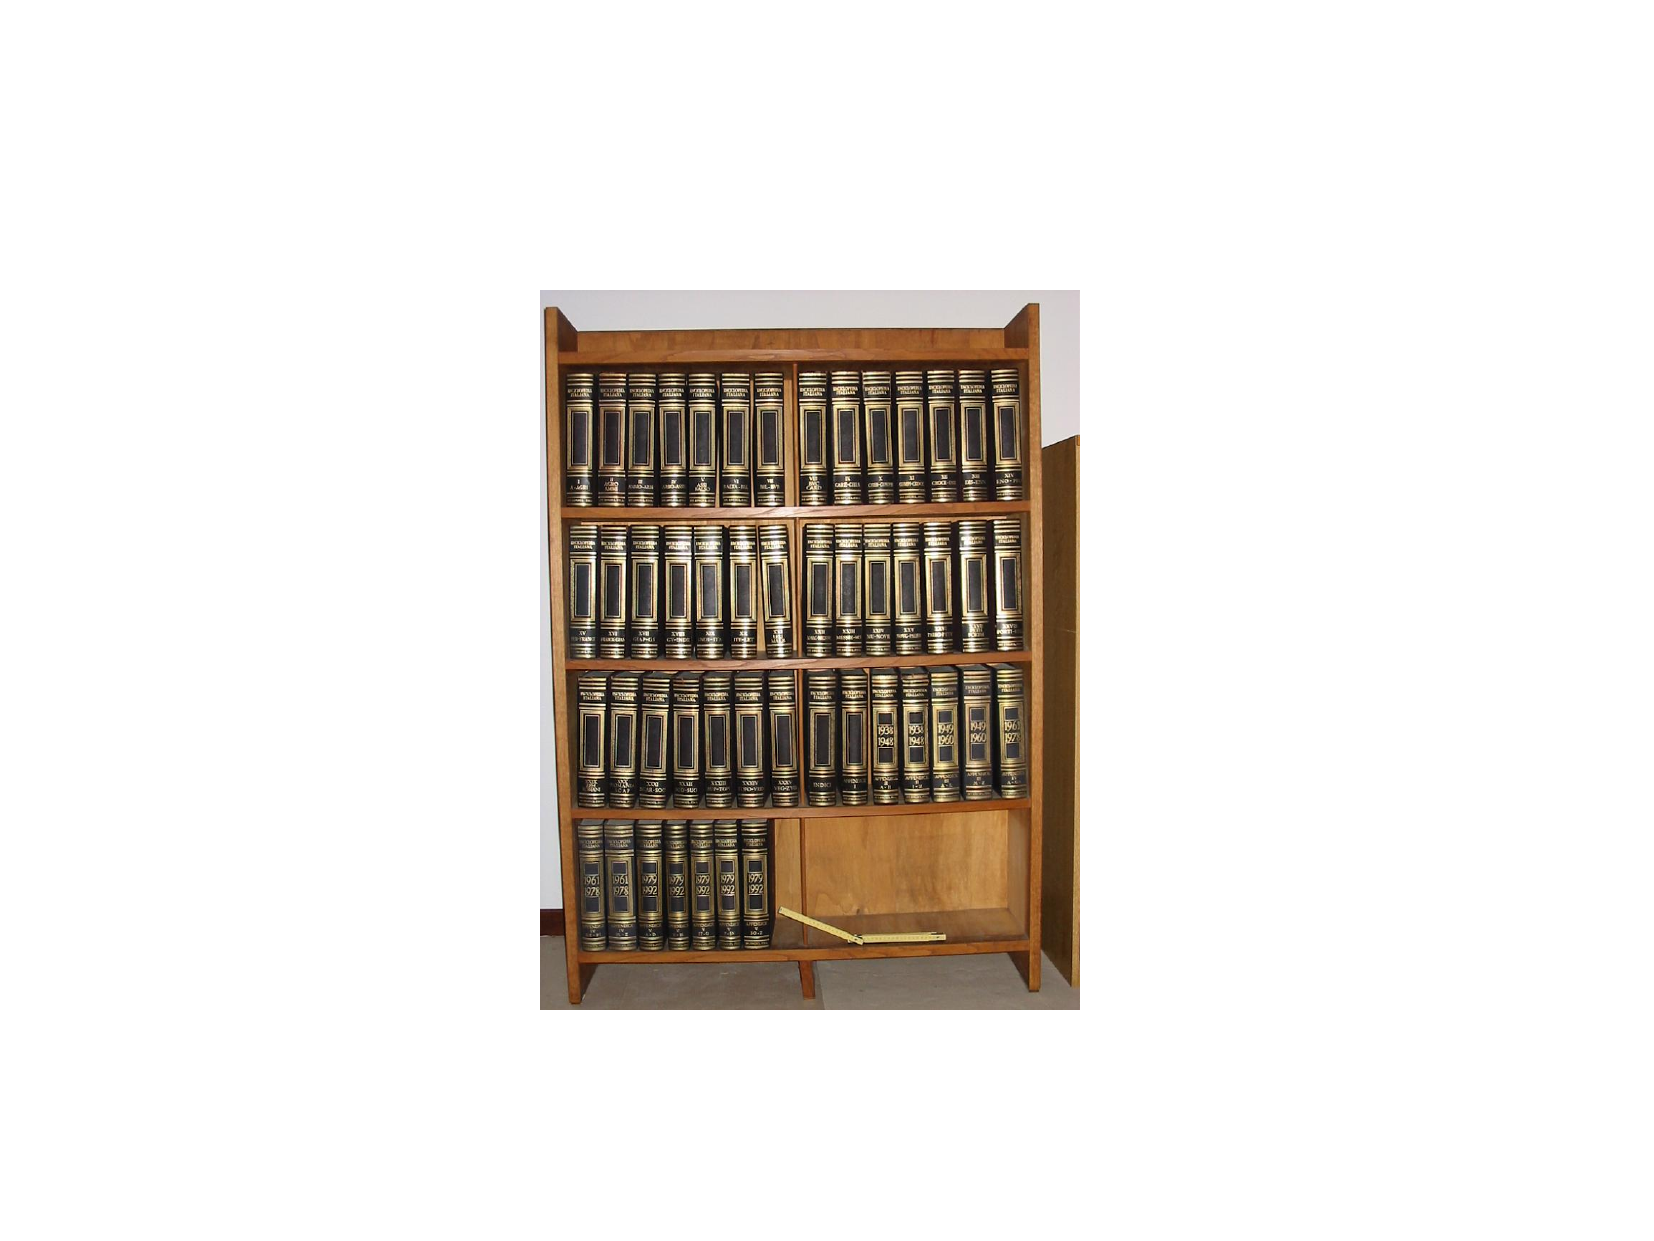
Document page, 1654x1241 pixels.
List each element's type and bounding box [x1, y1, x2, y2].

picture [540, 290, 1080, 1010]
